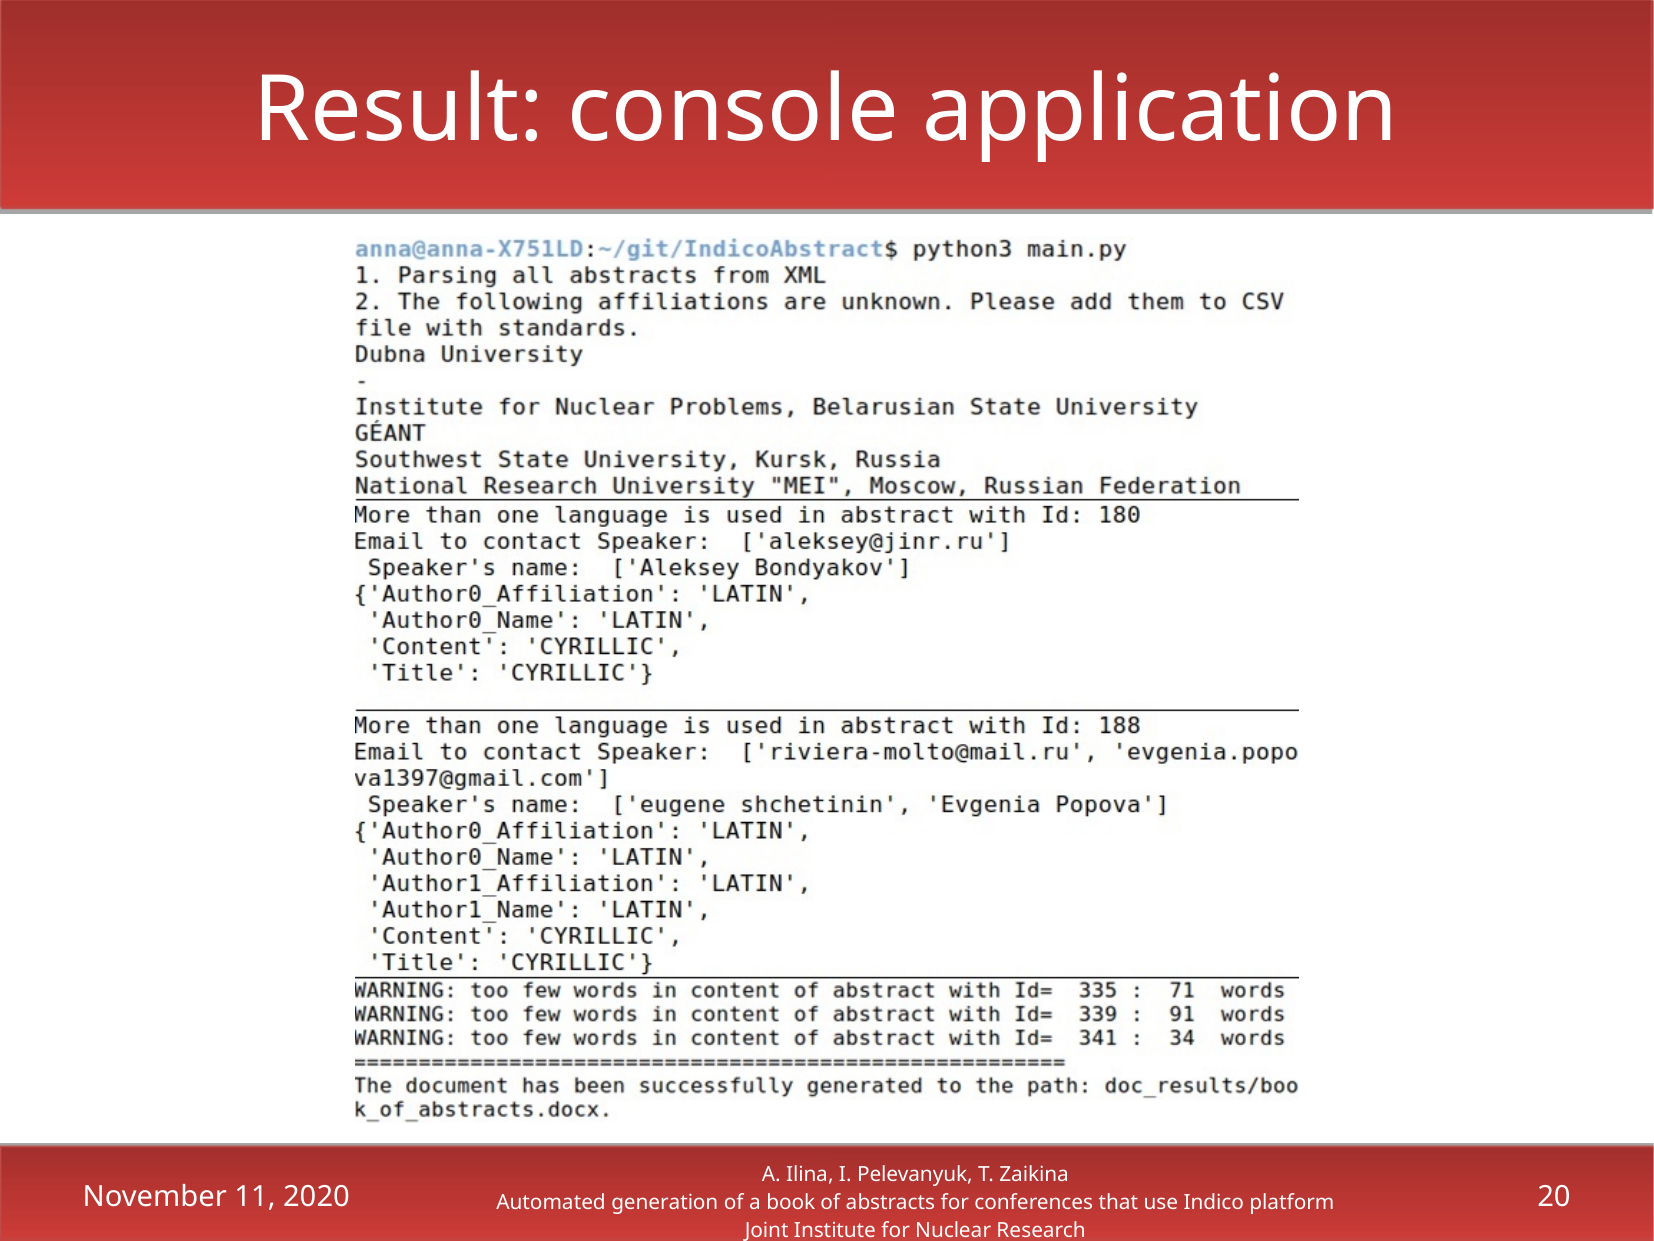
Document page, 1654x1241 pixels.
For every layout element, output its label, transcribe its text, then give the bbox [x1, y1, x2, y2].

text_box A. Ilina, I. Pelevanyuk, T. Zaikina Automated generation of a book of abstracts for conferences that use Indico platform Joint Institute for Nuclear Research [354, 1151, 1477, 1240]
picture [0, 0, 1654, 214]
picture [0, 1143, 1654, 1241]
picture [355, 236, 1299, 1124]
title Result: console application [59, 31, 1595, 178]
